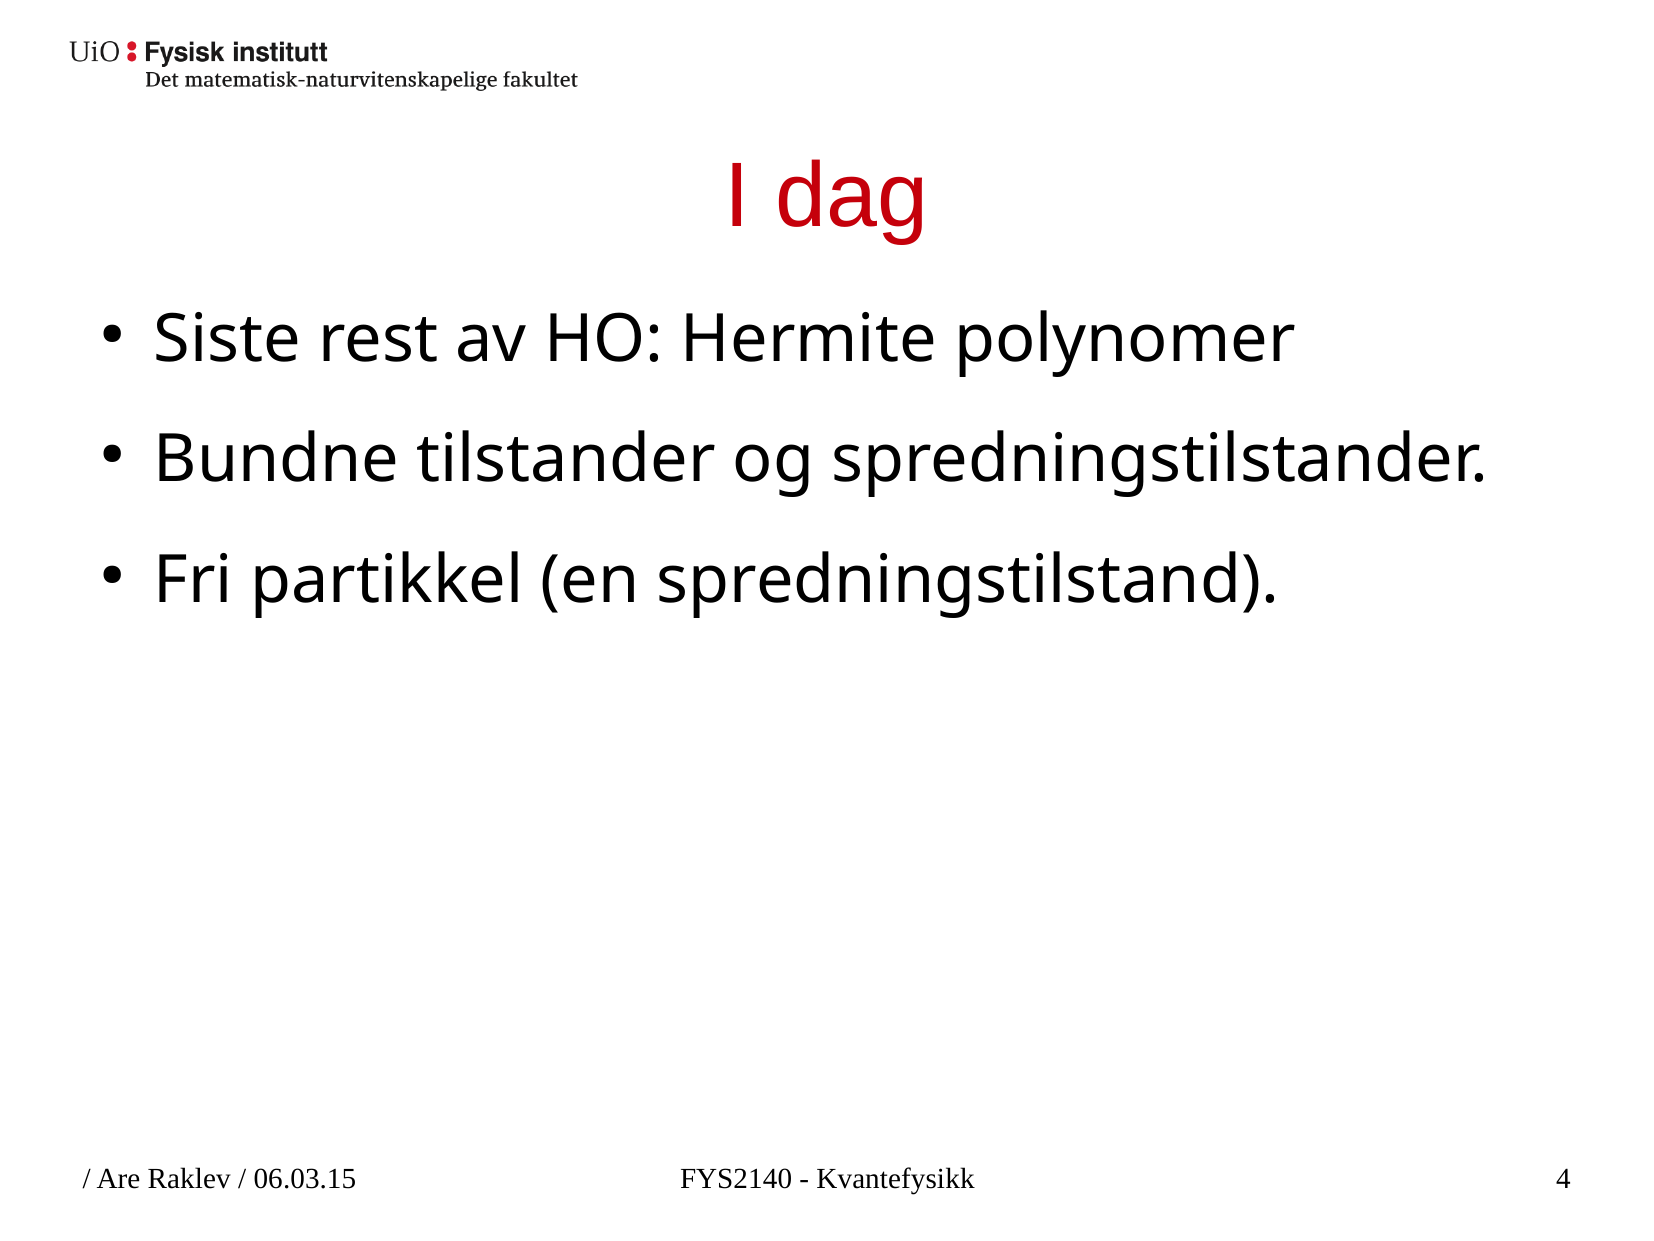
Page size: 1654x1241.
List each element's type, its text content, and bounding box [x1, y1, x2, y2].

picture [68, 37, 581, 93]
title I dag [82, 90, 1571, 290]
list Siste rest av HO: Hermite polynomer Bundne tilstander og spredningstilstander. Fri partikkel (en spredningstilstand). [82, 290, 1571, 1094]
